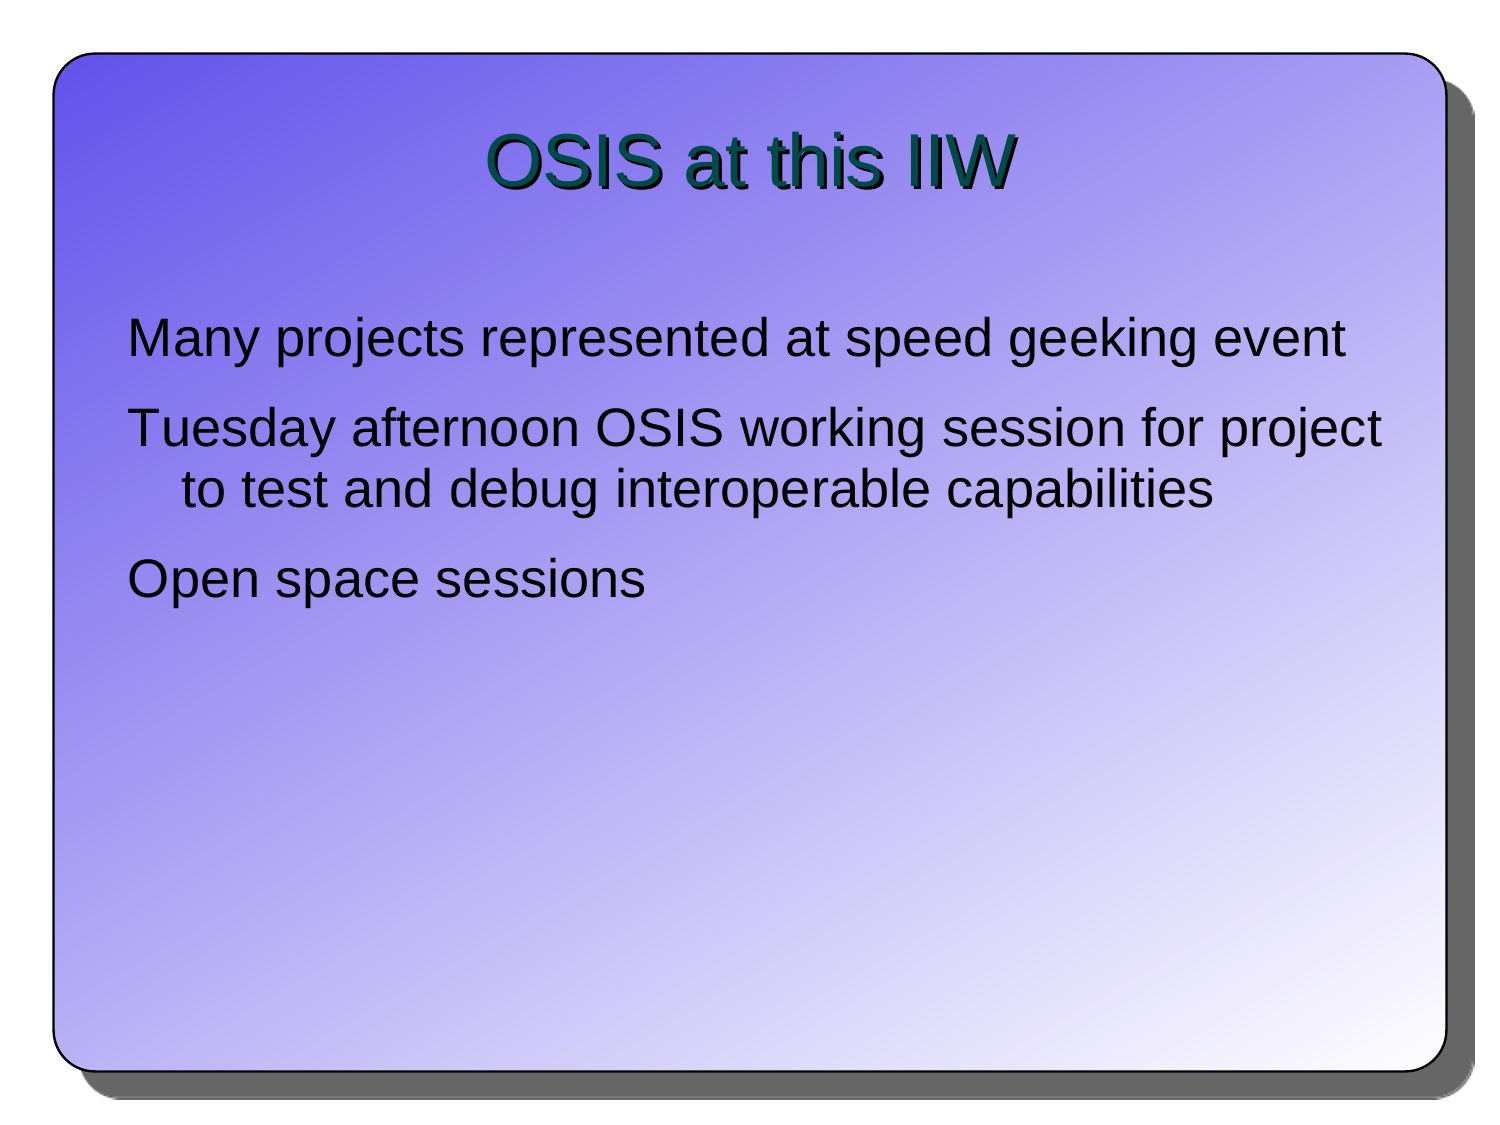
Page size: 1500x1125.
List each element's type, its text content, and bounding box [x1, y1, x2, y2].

title OSIS at this IIW [110, 80, 1392, 241]
list Many projects represented at speed geeking event Tuesday afternoon OSIS working session for project to test and debug interoperable capabilities Open space sessions [110, 307, 1392, 1022]
